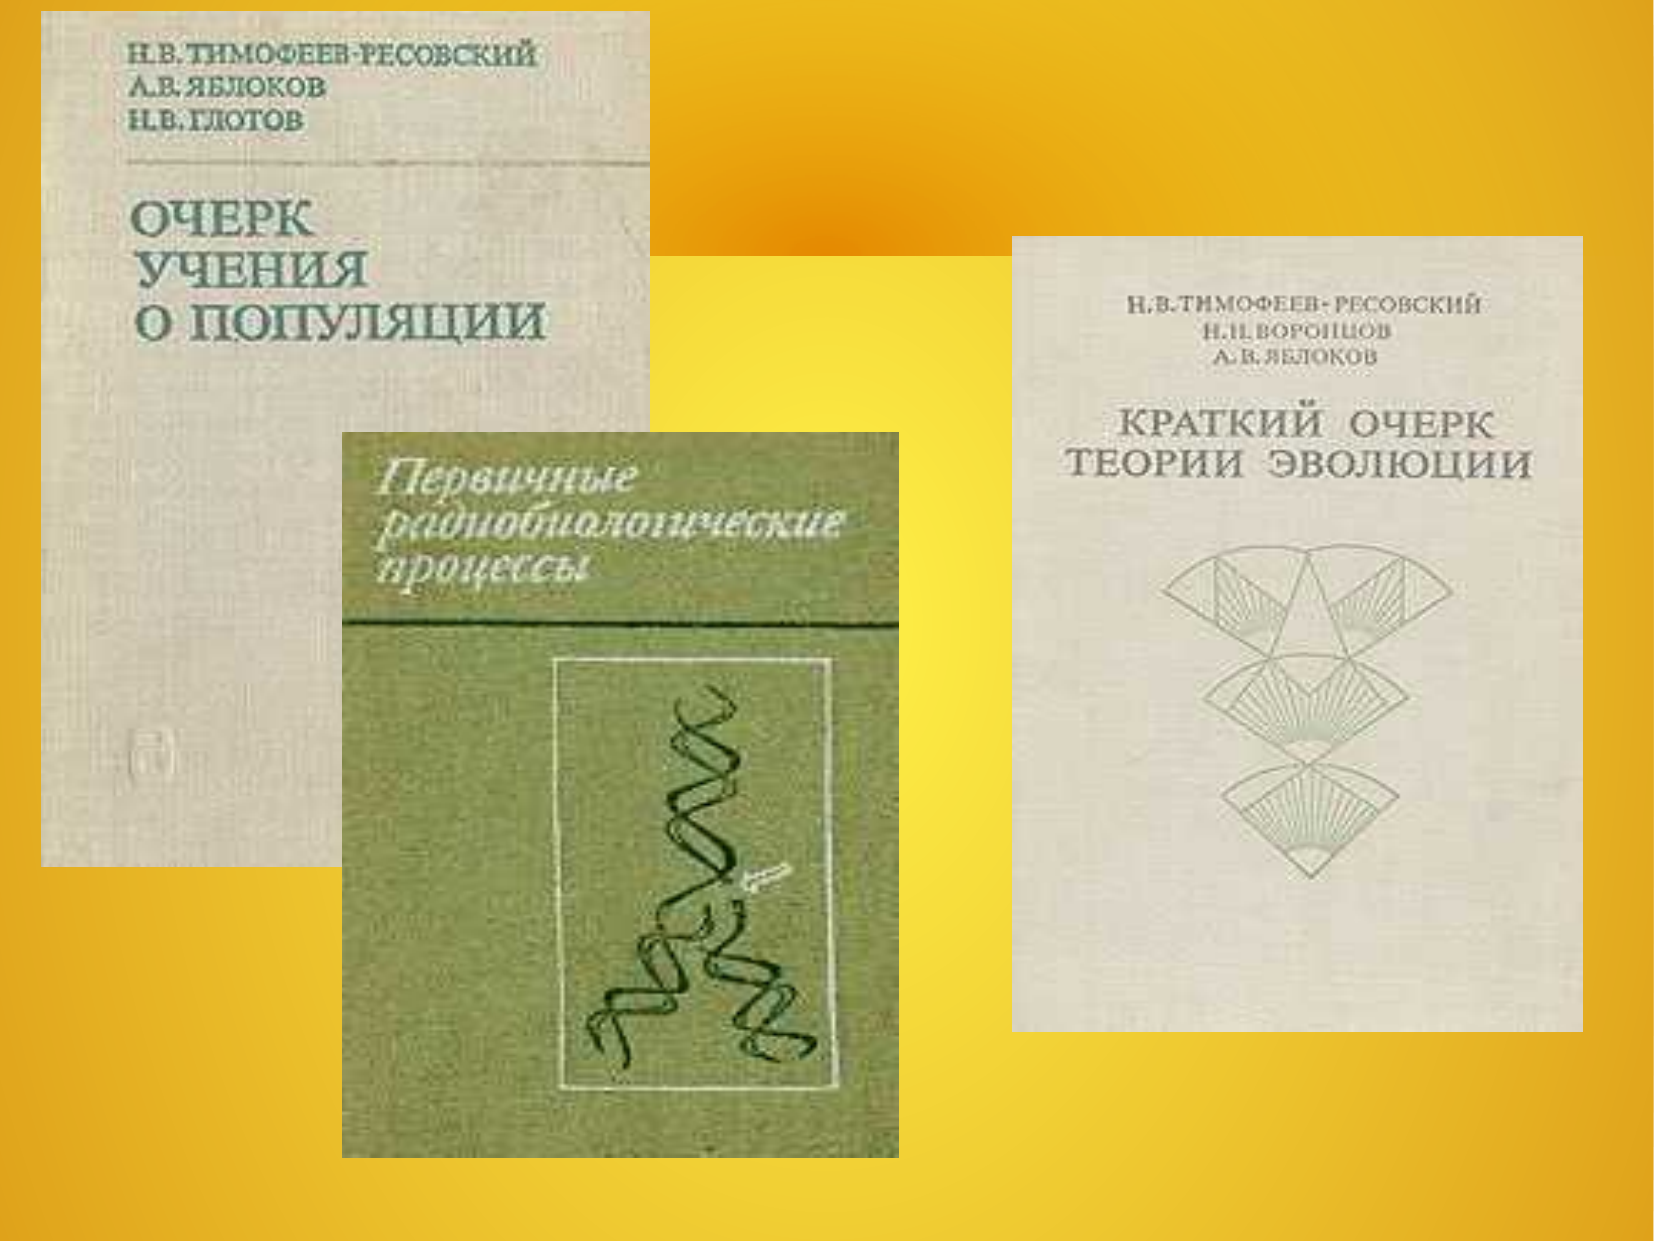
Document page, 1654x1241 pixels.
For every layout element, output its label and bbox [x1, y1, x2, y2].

picture [1012, 236, 1583, 1032]
picture [41, 11, 899, 1158]
